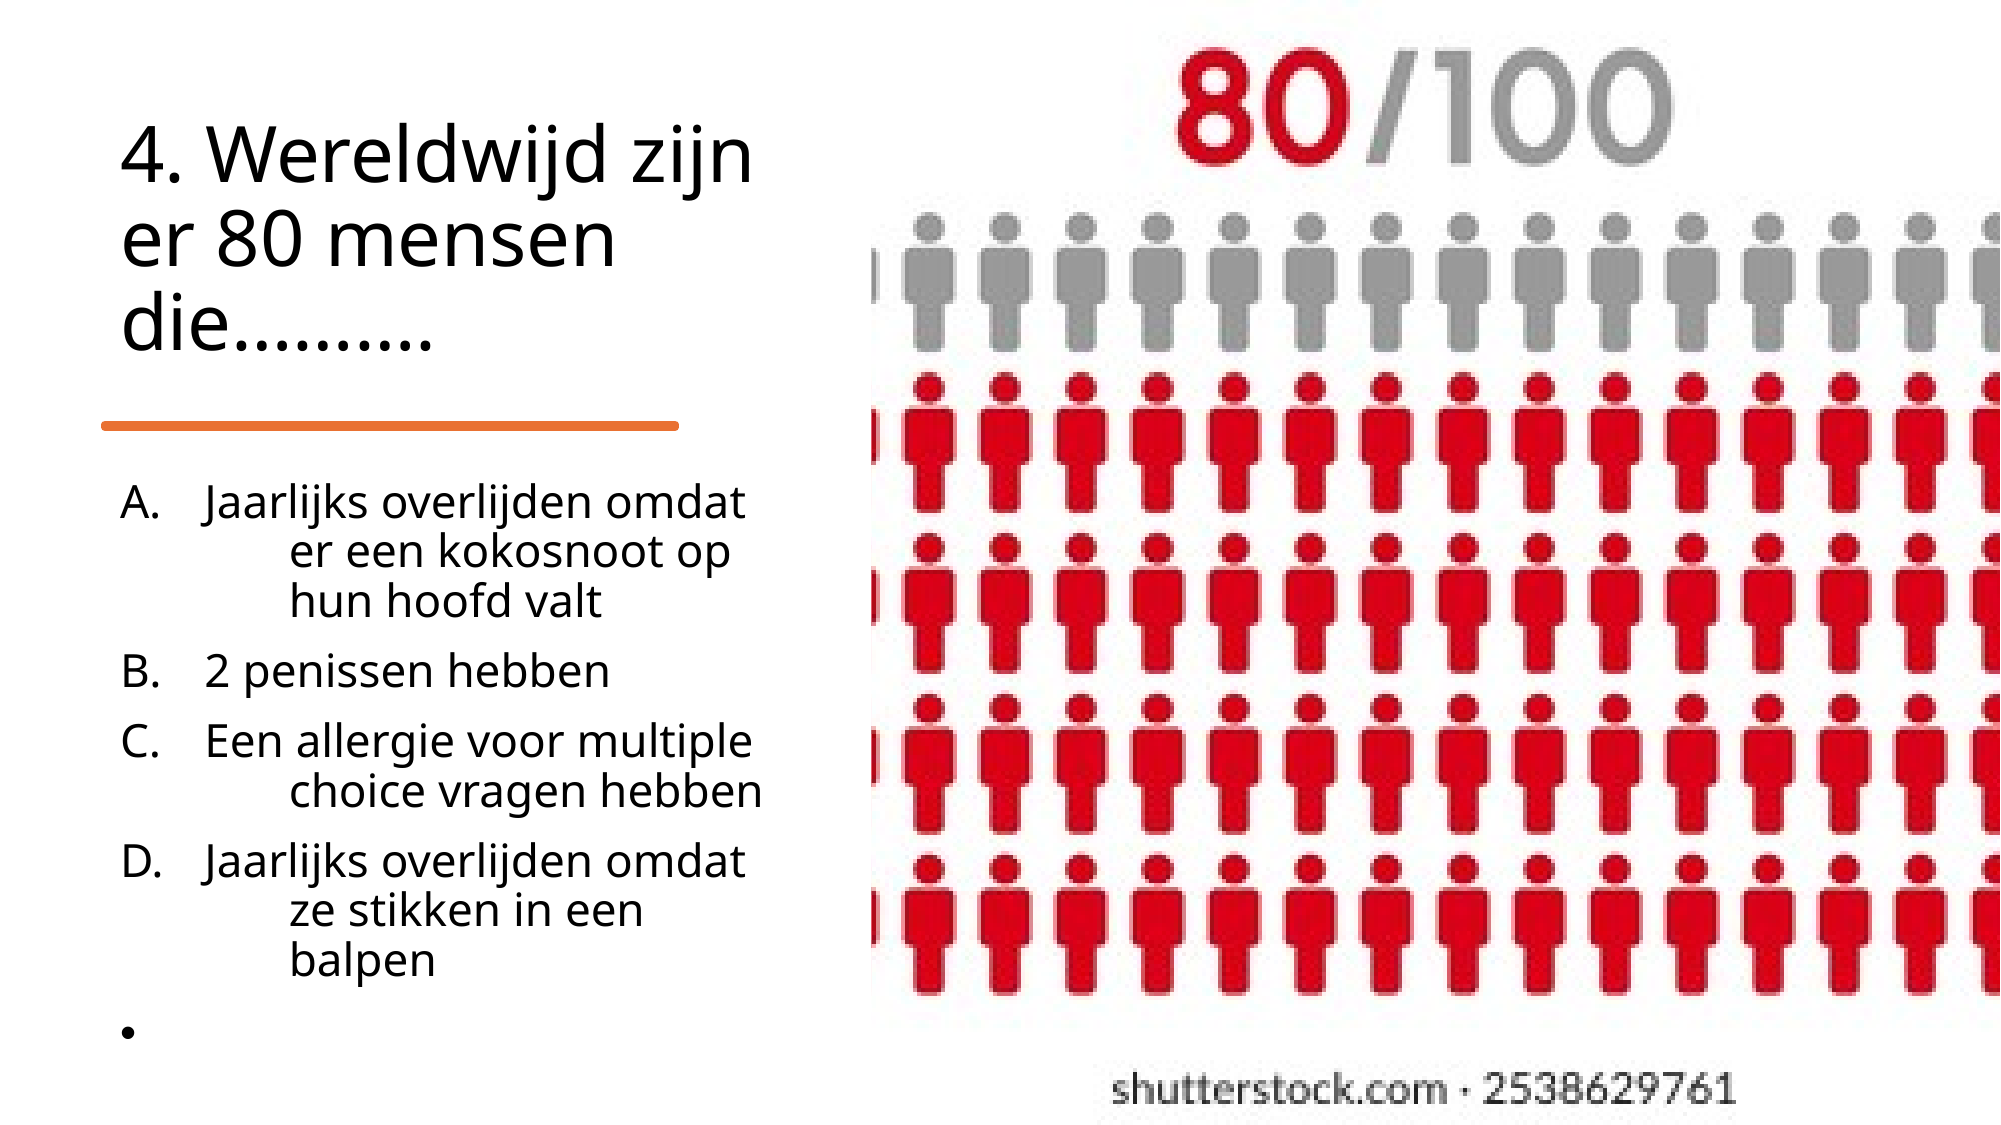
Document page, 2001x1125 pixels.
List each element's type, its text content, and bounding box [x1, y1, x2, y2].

picture [871, 0, 2000, 1125]
list Jaarlijks overlijden omdat er een kokosnoot op hun hoofd valt 2 penissen hebben Een allergie voor multiple choice vragen hebben Jaarlijks overlijden omdat ze stikken in een balpen [105, 471, 802, 1016]
text_box [0, 0, 871, 1125]
title 4. Wereldwijd zijn er 80 mensen die………. [105, 53, 822, 375]
